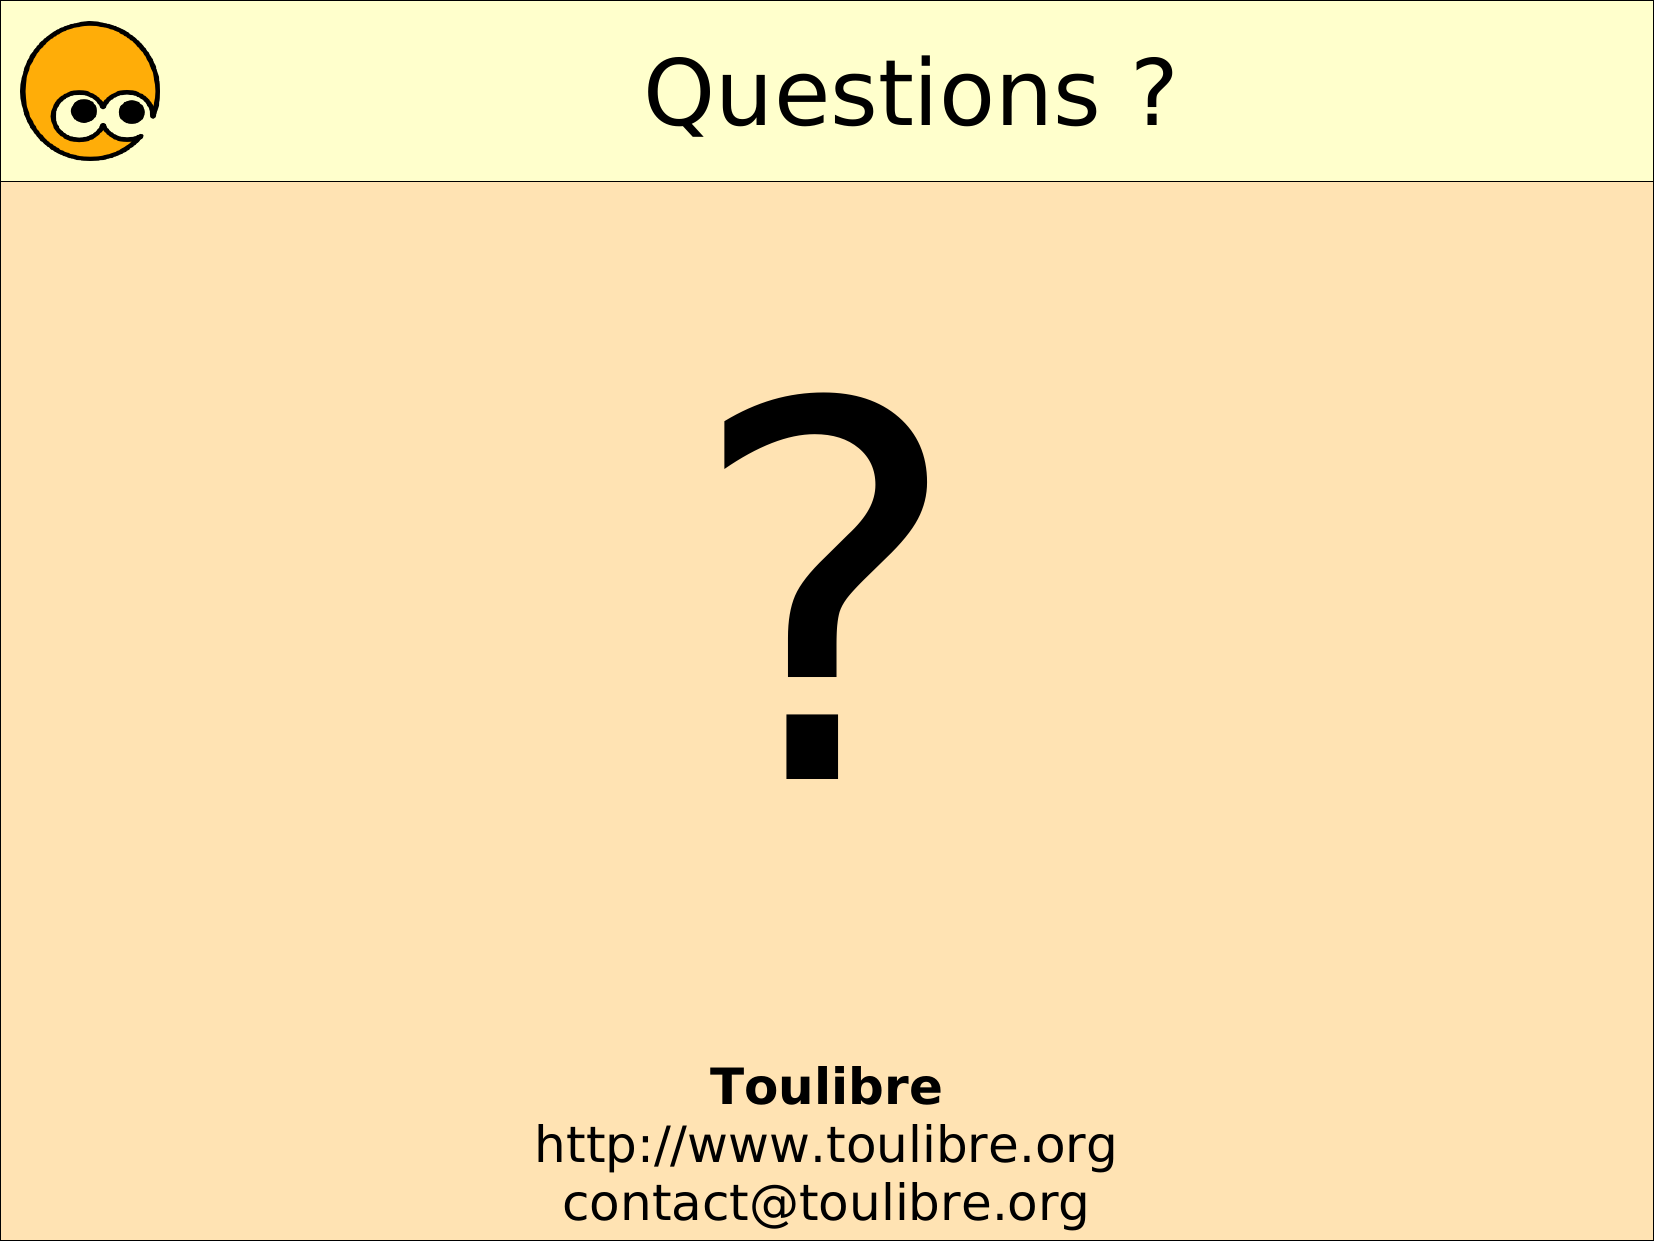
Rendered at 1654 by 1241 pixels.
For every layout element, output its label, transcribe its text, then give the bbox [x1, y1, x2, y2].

picture [20, 21, 160, 161]
text_box ? [672, 288, 967, 910]
title Questions ? [203, 39, 1620, 147]
text_box Toulibre http://www.toulibre.org contact@toulibre.org [0, 1050, 1654, 1241]
